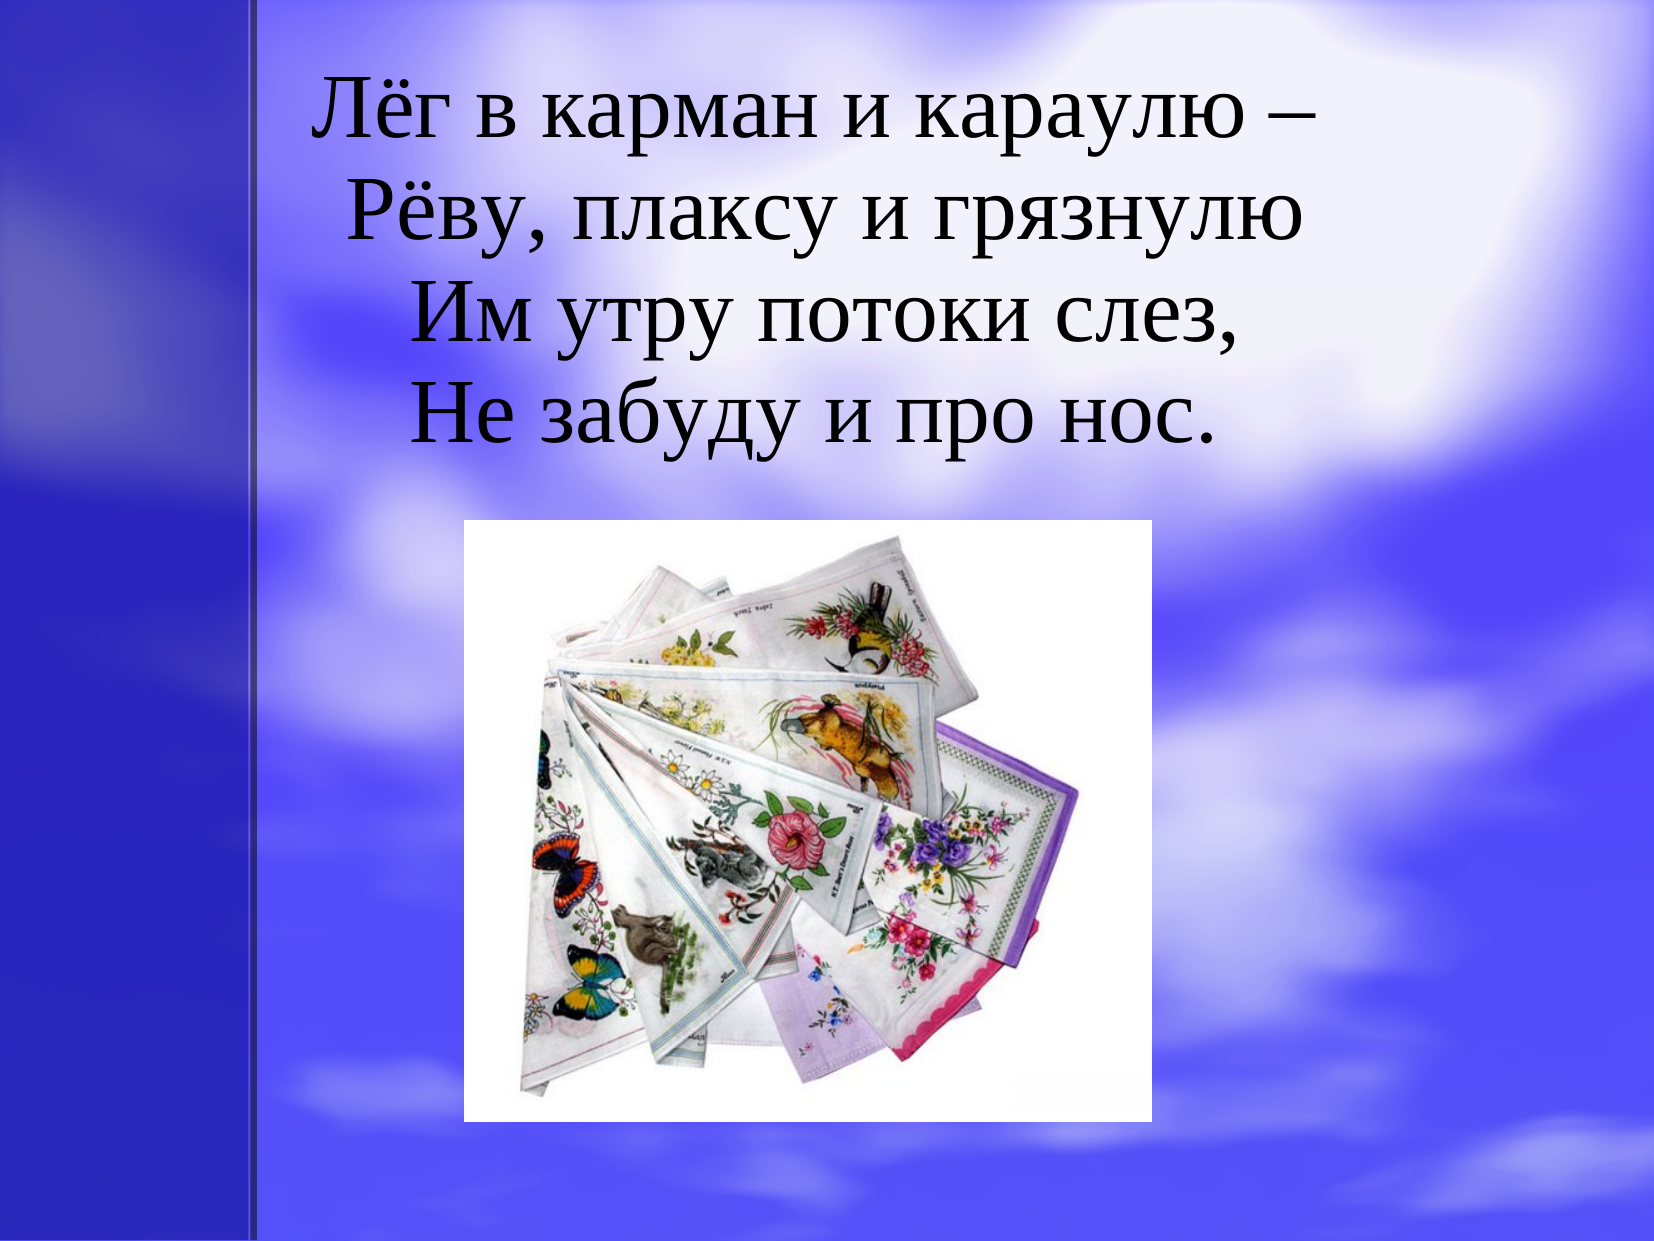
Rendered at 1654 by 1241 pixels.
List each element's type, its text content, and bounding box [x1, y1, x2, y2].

picture [464, 520, 1152, 1123]
title Лёг в карман и караулю – Рёву, плаксу и грязнулю Им утру потоки слез, Не забуду и про нос. [119, 0, 1533, 463]
